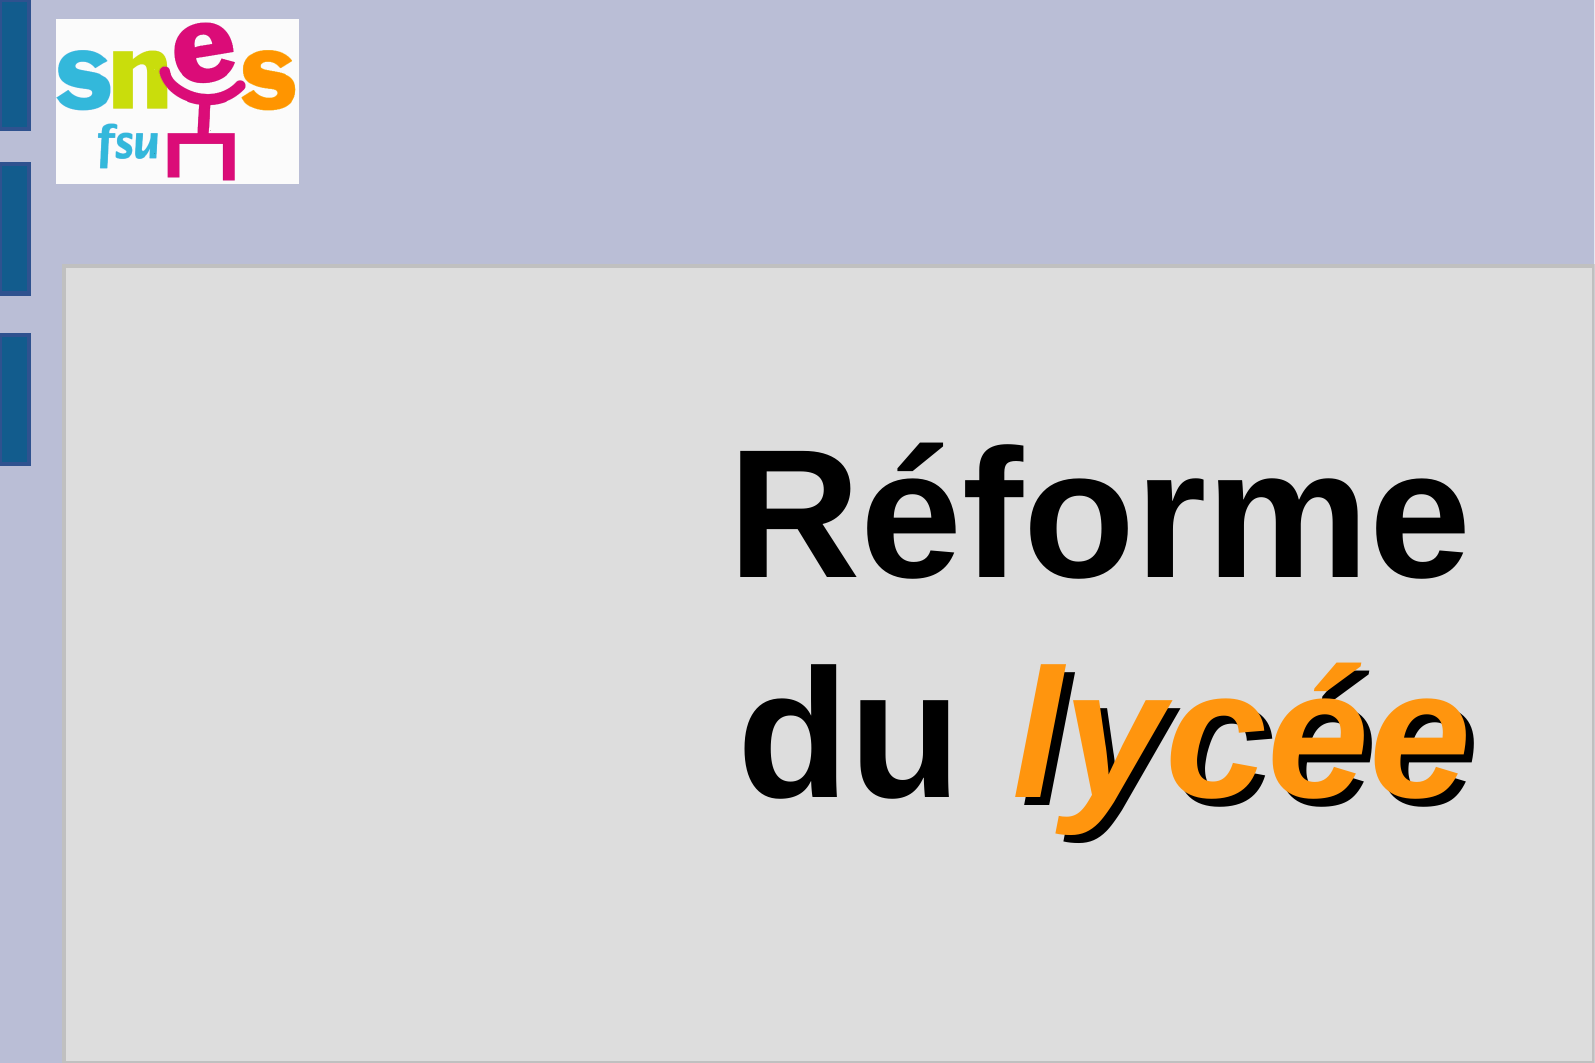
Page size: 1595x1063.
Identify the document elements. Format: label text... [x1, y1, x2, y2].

picture [56, 19, 299, 184]
title Réforme du lycée [126, 47, 1489, 1001]
